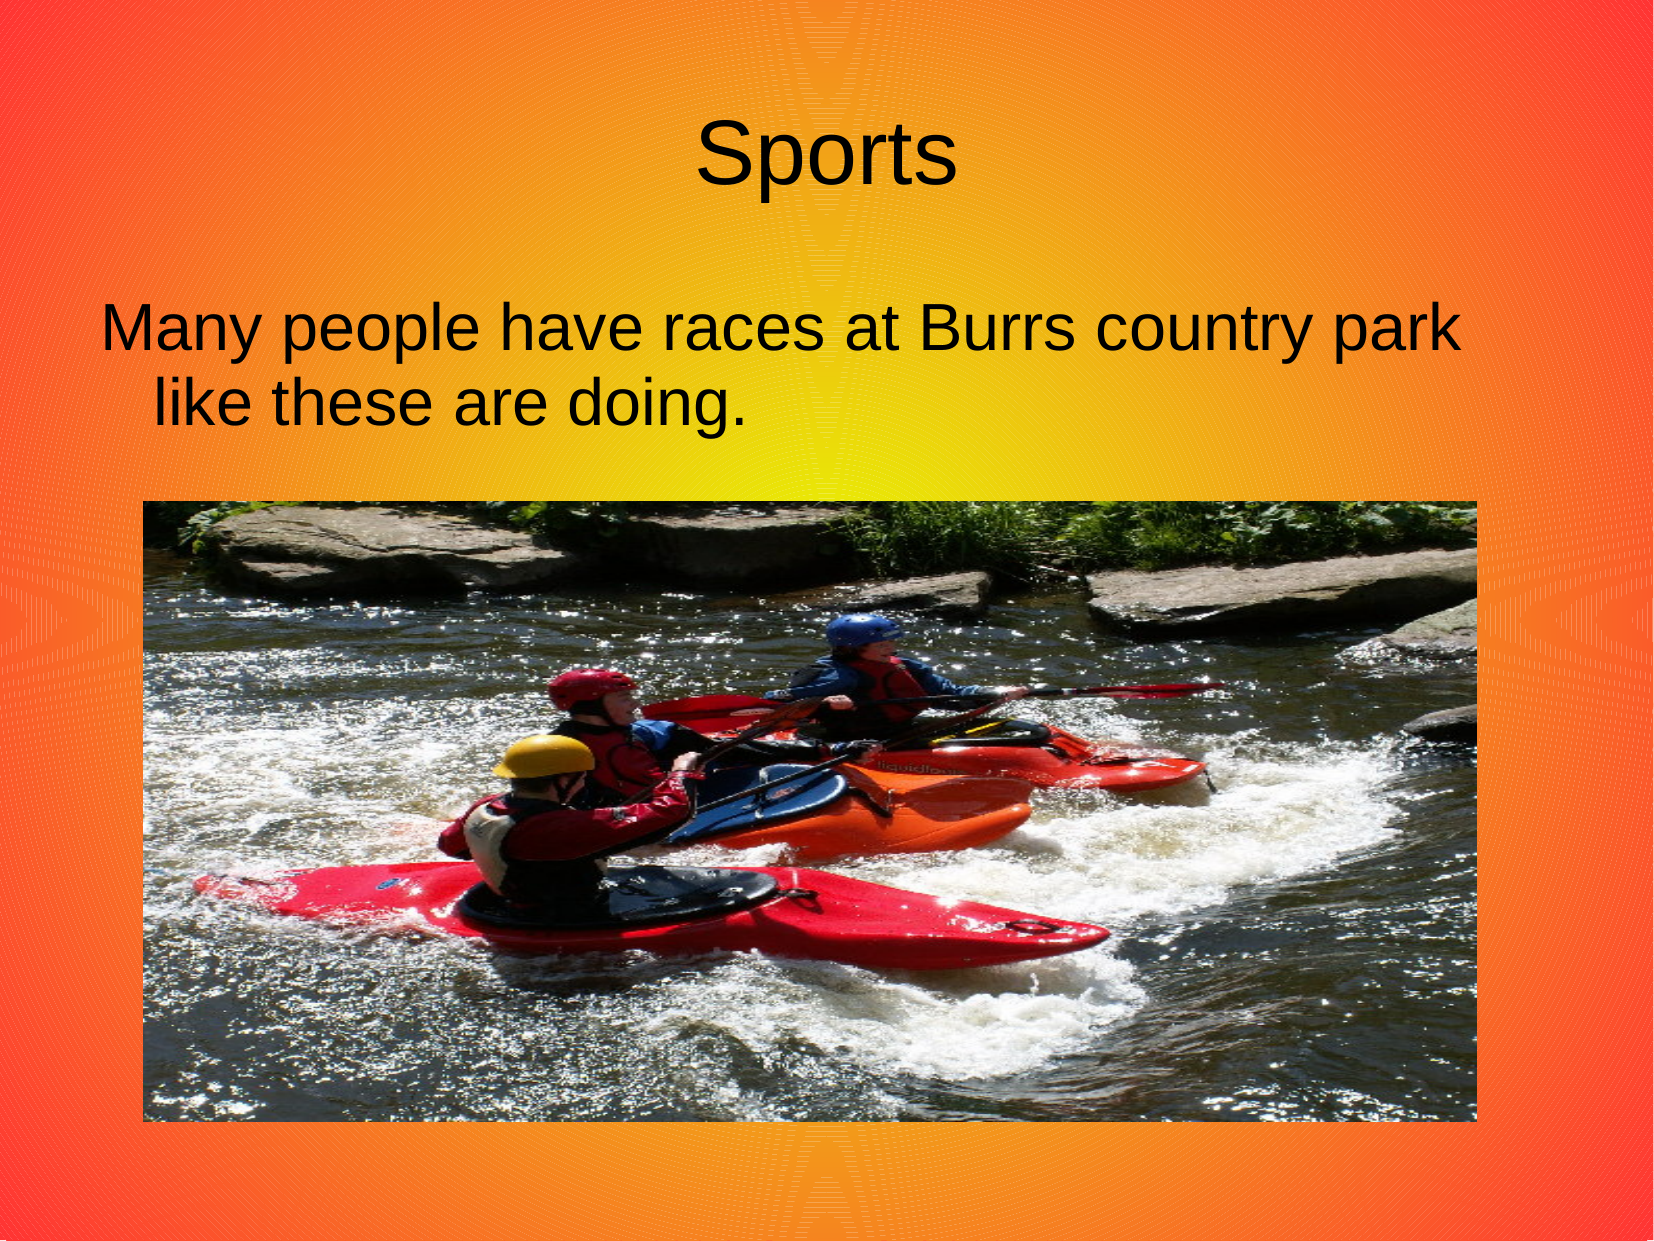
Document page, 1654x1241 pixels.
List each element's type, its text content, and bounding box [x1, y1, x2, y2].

picture [143, 501, 1477, 1123]
list Many people have races at Burrs country park like these are doing. [82, 290, 1571, 1109]
title Sports [82, 49, 1571, 257]
